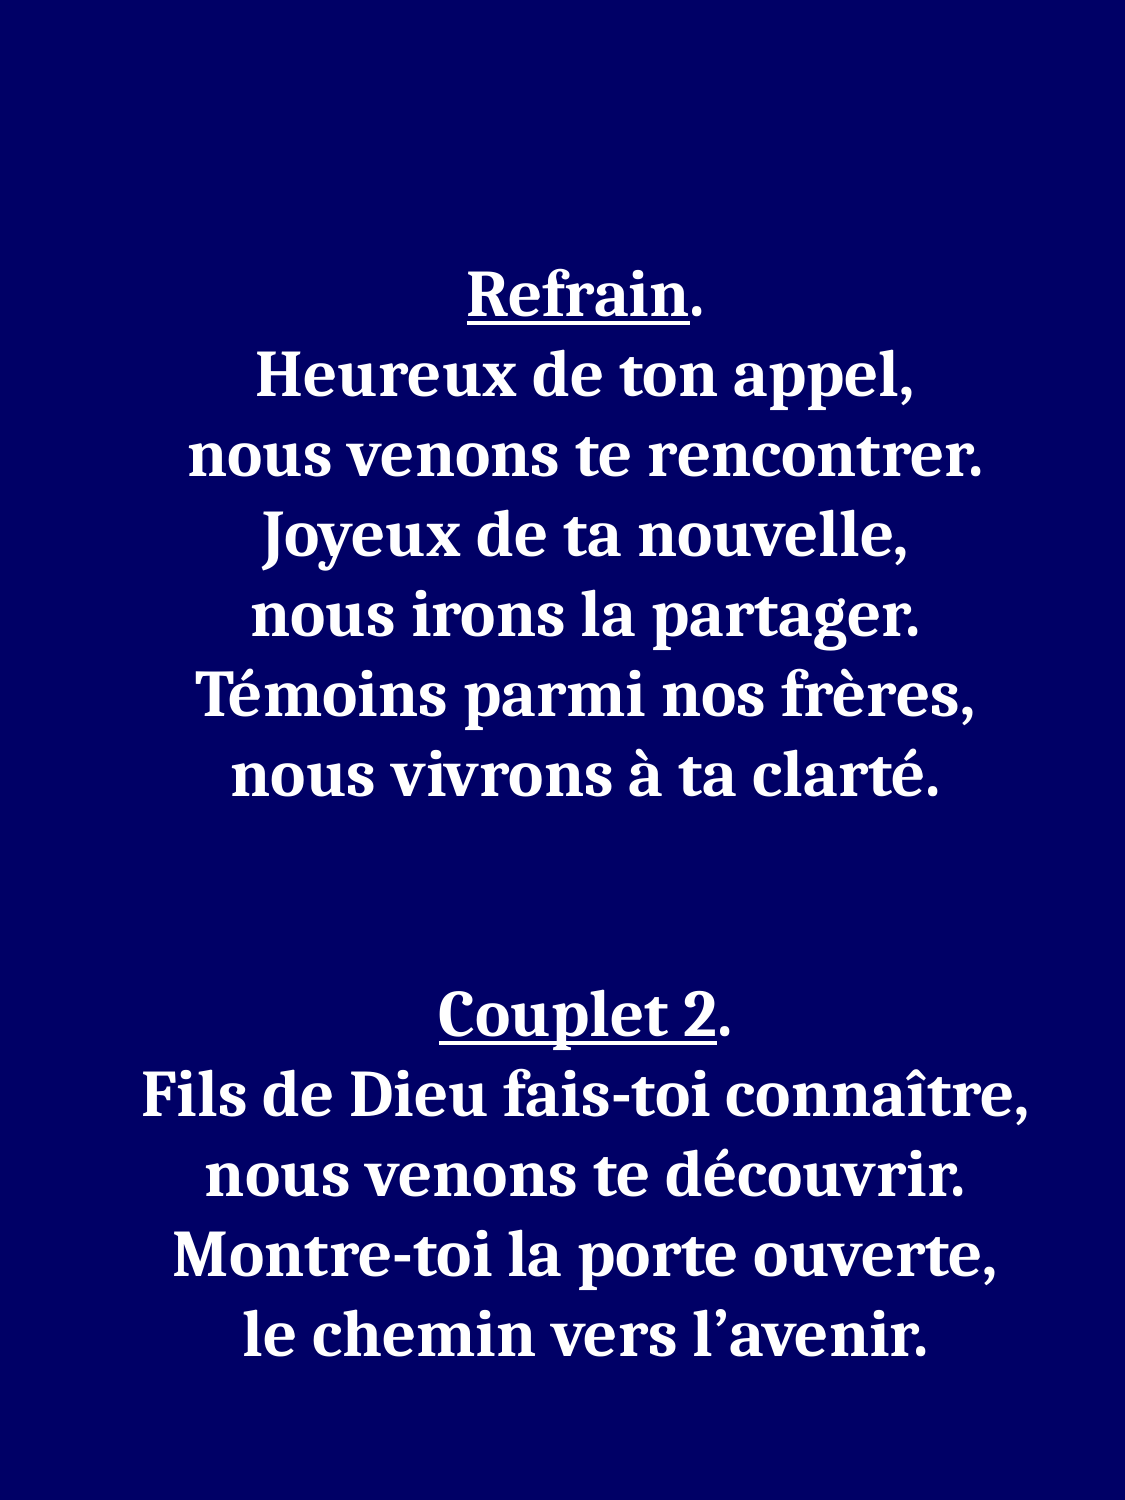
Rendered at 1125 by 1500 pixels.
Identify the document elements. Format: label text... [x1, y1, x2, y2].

text_box Refrain. Heureux de ton appel, nous venons te rencontrer. Joyeux de ta nouvelle, nous irons la partager. Témoins parmi nos frères, nous vivrons à ta clarté. Couplet 2. Fils de Dieu fais-toi connaître, nous venons te découvrir. Montre-toi la porte ouverte, le chemin vers l’avenir. [18, 242, 1125, 1378]
